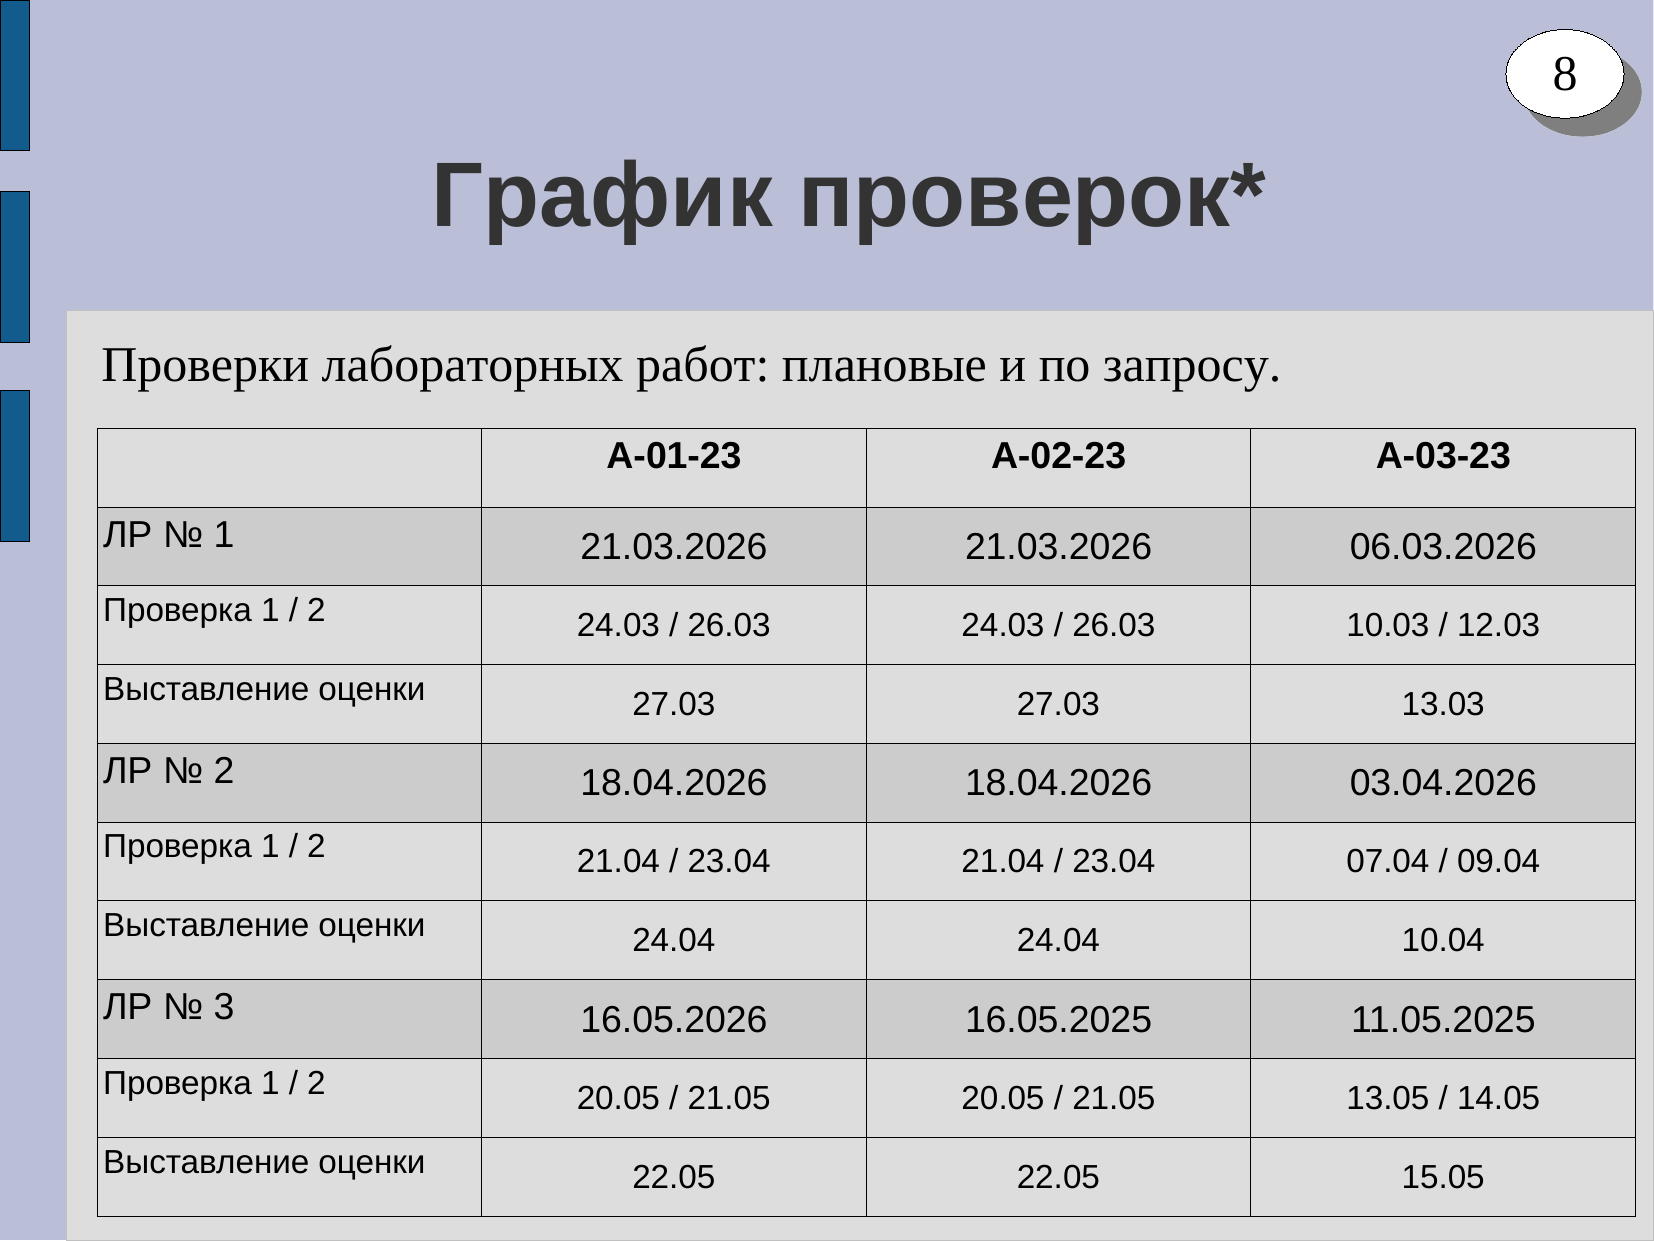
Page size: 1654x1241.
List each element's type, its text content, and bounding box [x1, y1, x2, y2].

table_cell Проверка 1 / 2 [98, 823, 481, 900]
table_cell Проверка 1 / 2 [98, 586, 481, 664]
table_cell 27.03 [482, 665, 866, 743]
table_cell 13.03 [1251, 665, 1635, 743]
table_cell 20.05 / 21.05 [482, 1059, 866, 1137]
table_cell Выставление оценки [98, 901, 481, 979]
table_cell 10.03 / 12.03 [1251, 586, 1635, 664]
title График проверок* [121, 91, 1534, 299]
table_cell 24.04 [867, 901, 1250, 979]
table_cell 16.05.2026 [482, 980, 866, 1058]
table_cell 18.04.2026 [482, 744, 866, 822]
table_cell 11.05.2025 [1251, 980, 1635, 1058]
table_cell 27.03 [867, 665, 1250, 743]
table_header [98, 429, 481, 507]
table_cell 03.04.2026 [1251, 744, 1635, 822]
table_cell Выставление оценки [98, 665, 481, 743]
table_cell ЛР № 1 [98, 508, 481, 585]
table_cell 20.05 / 21.05 [867, 1059, 1250, 1137]
table_cell 21.03.2026 [482, 508, 866, 585]
table_cell Проверка 1 / 2 [98, 1059, 481, 1137]
table_cell 15.05 [1251, 1138, 1635, 1216]
table_cell 24.03 / 26.03 [482, 586, 866, 664]
table_header A-02-23 [867, 429, 1250, 507]
table_header A-01-23 [482, 429, 866, 507]
table_cell 22.05 [482, 1138, 866, 1216]
text_box Проверки лабораторных работ: плановые и по запросу. [101, 336, 1625, 428]
table_cell ЛР № 3 [98, 980, 481, 1058]
table_cell 21.03.2026 [867, 508, 1250, 585]
table_cell 24.03 / 26.03 [867, 586, 1250, 664]
table_cell 10.04 [1251, 901, 1635, 979]
table_cell 07.04 / 09.04 [1251, 823, 1635, 900]
table_cell 13.05 / 14.05 [1251, 1059, 1635, 1137]
table_cell ЛР № 2 [98, 744, 481, 822]
table_cell 18.04.2026 [867, 744, 1250, 822]
table_cell 06.03.2026 [1251, 508, 1635, 585]
table_cell Выставление оценки [98, 1138, 481, 1216]
table_cell 16.05.2025 [867, 980, 1250, 1058]
table_cell 22.05 [867, 1138, 1250, 1216]
table_cell 21.04 / 23.04 [867, 823, 1250, 900]
table_cell 24.04 [482, 901, 866, 979]
text_box 8 [1505, 29, 1625, 119]
table_header A-03-23 [1251, 429, 1635, 507]
table_cell 21.04 / 23.04 [482, 823, 866, 900]
